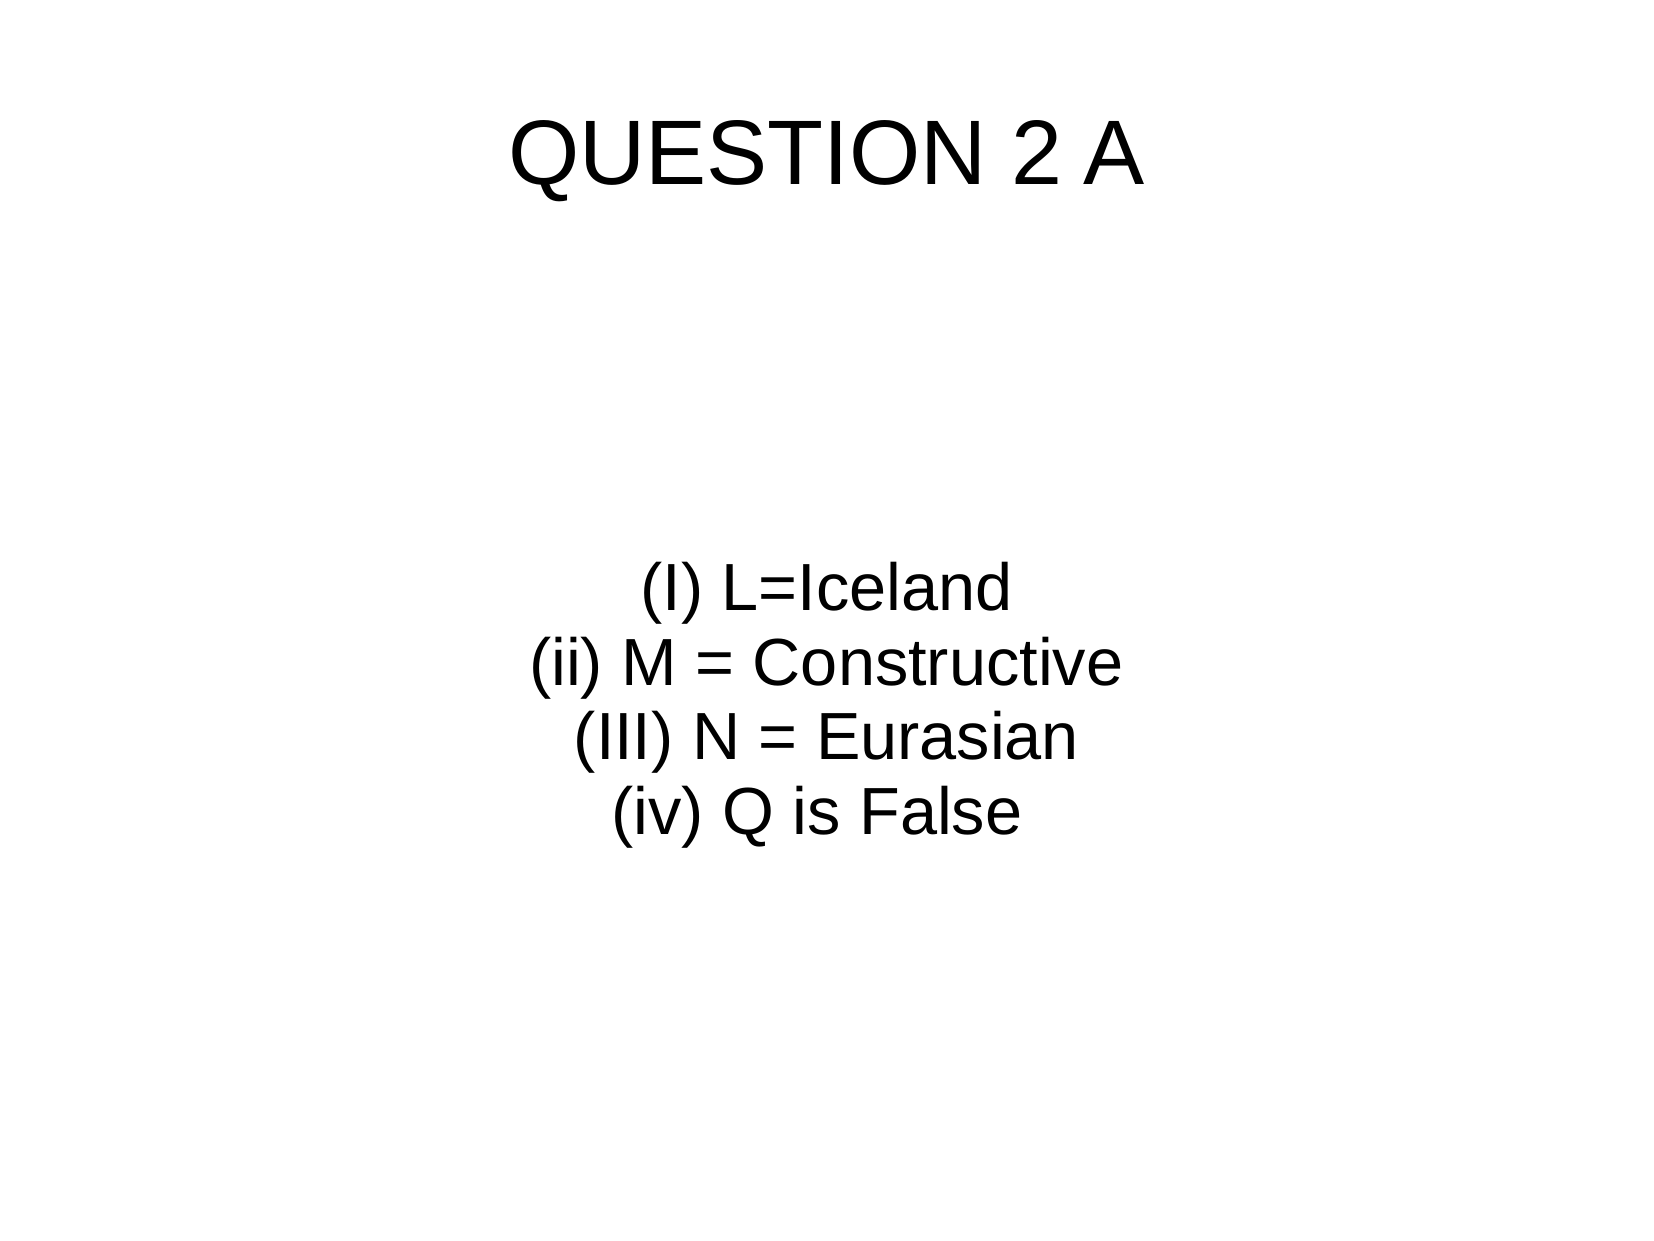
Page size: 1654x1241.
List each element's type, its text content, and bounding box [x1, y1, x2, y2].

subtitle (I) L=Iceland (ii) M = Constructive (III) N = Eurasian (iv) Q is False [82, 297, 1571, 1102]
title QUESTION 2 A [82, 49, 1571, 257]
